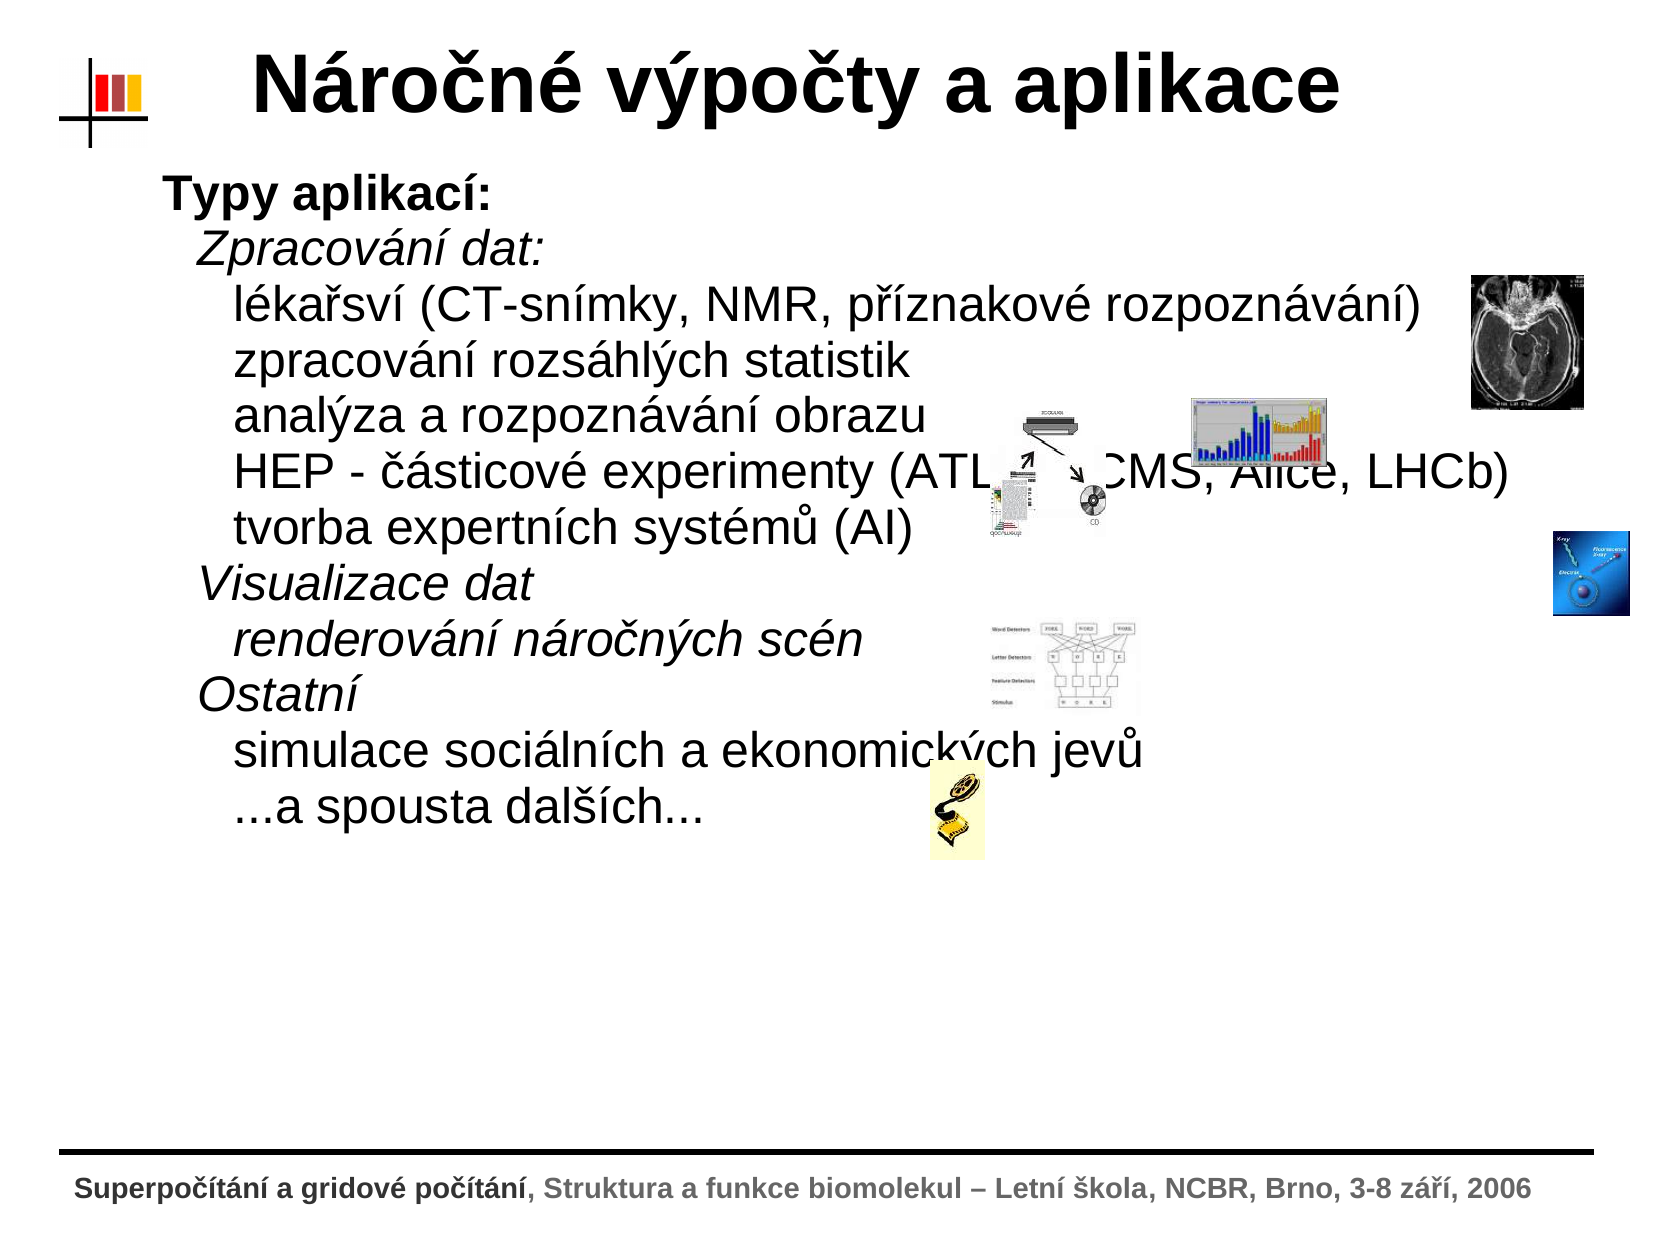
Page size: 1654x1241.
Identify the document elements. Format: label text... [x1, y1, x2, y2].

text_box Superpočítání a gridové počítání, Struktura a funkce biomolekul – Letní škola, NCBR, Brno, 3-8 září, 2006 [59, 1151, 1558, 1214]
picture [1191, 398, 1327, 467]
text_box Náročné výpočty a aplikace [236, 29, 1595, 157]
picture [59, 58, 148, 148]
picture [930, 760, 985, 860]
picture [990, 411, 1106, 537]
picture [1553, 531, 1630, 616]
picture [990, 617, 1141, 716]
text_box Typy aplikací: Zpracování dat: lékařsví (CT-snímky, NMR, příznakové rozpoznávání) zpracování rozsáhlých statistik analýza a rozpoznávání obrazu HEP - částicové experimenty (ATLAS, CMS, Alice, LHCb) tvorba expertních systémů (AI) Visualizace dat renderování náročných scén Ostatní simulace sociálních a ekonomických jevů ...a spousta dalších... [147, 157, 1595, 1064]
picture [1471, 275, 1584, 410]
